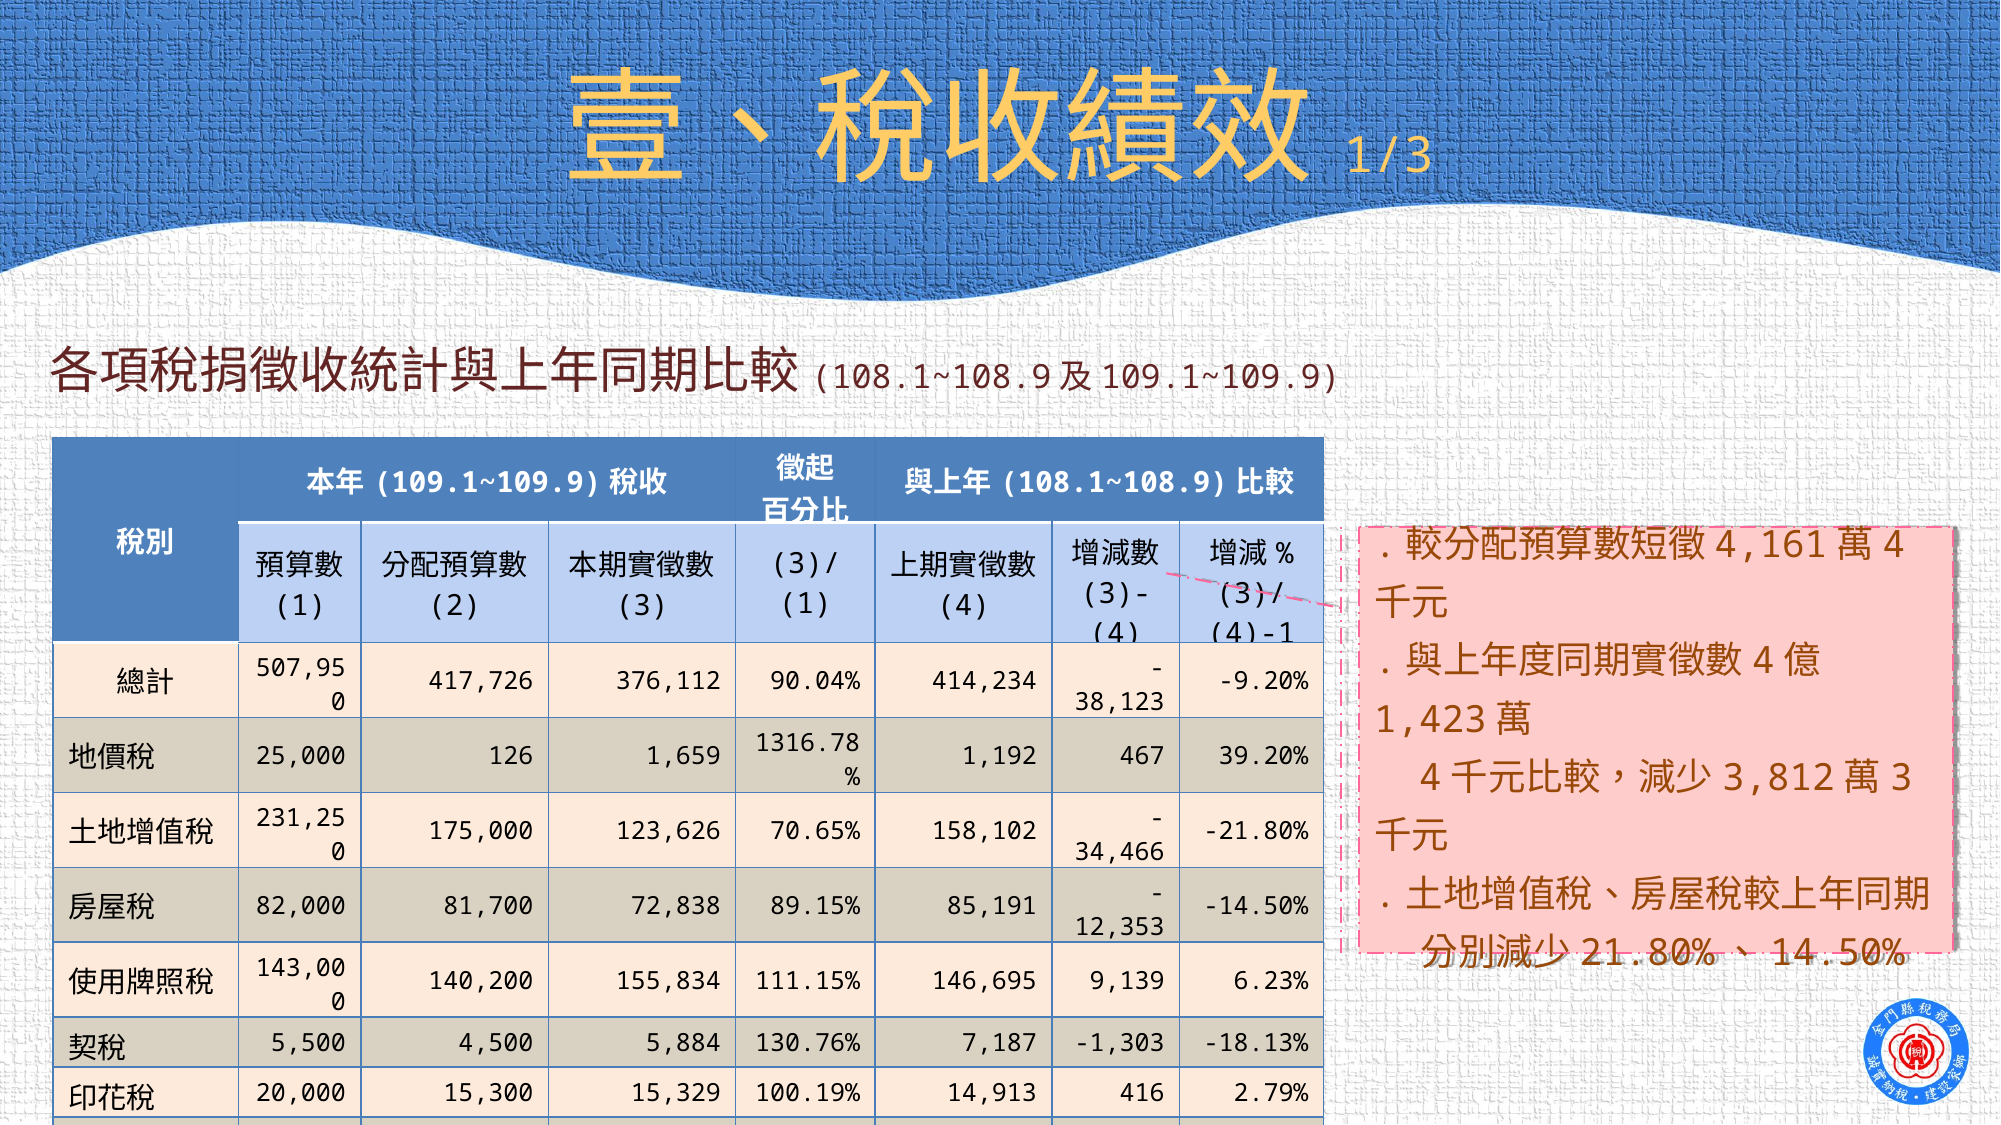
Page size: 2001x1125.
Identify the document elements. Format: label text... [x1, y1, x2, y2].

table_cell 契稅 [54, 1018, 238, 1066]
table_cell 90.04% [736, 643, 874, 717]
table_header 本年(109.1~109.9)稅收 [239, 438, 735, 521]
table_header 稅別 [54, 438, 238, 641]
table_cell 1,659 [549, 718, 735, 792]
table_cell -34,466 [1053, 793, 1179, 867]
table_cell 414,234 [876, 643, 1051, 717]
table_cell 房屋稅 [54, 868, 238, 941]
text_box 壹、稅收績效1/3 [0, 40, 2000, 205]
table_cell 15,300 [362, 1068, 548, 1116]
text_box 各項稅捐徵收統計與上年同期比較(108.1~108.9及109.1~109.9) [34, 330, 1519, 406]
table_cell 146,695 [876, 943, 1051, 1016]
table_cell 954 [876, 1118, 1051, 1125]
table_cell 使用牌照稅 [54, 943, 238, 1016]
table_cell 增減數 (3)-(4) [1053, 524, 1179, 642]
table_cell 預算數 (1) [239, 524, 360, 642]
table_cell 6.23% [1180, 943, 1323, 1016]
table_cell -2.29% [1180, 1118, 1323, 1125]
table_cell -21.80% [1180, 793, 1323, 867]
table_cell -18.13% [1180, 1018, 1323, 1066]
table_cell 416 [1053, 1068, 1179, 1116]
table_cell 932 [549, 1118, 735, 1125]
table_cell (3)/(1) [736, 524, 874, 642]
table_cell 9,139 [1053, 943, 1179, 1016]
table_cell 2.79% [1180, 1068, 1323, 1116]
table_cell 分配預算數 (2) [362, 524, 548, 642]
table_cell 4,500 [362, 1018, 548, 1066]
picture [0, 205, 2000, 1124]
picture [0, 0, 2000, 40]
table_cell 81,700 [362, 868, 548, 941]
table_cell 1316.78% [736, 718, 874, 792]
table_cell 175,000 [362, 793, 548, 867]
table_cell 123,626 [549, 793, 735, 867]
table_cell 100.19% [736, 1068, 874, 1116]
table_cell 本期實徵數 (3) [549, 524, 735, 642]
table_cell 89.15% [736, 868, 874, 941]
table_cell 72,838 [549, 868, 735, 941]
table_cell 417,726 [362, 643, 548, 717]
table_cell 85,191 [876, 868, 1051, 941]
text_box ․較分配預算數短徵4,161萬4千元 ․與上年度同期實徵數4億1,423萬 4千元比較，減少3,812萬3千元 ․土地增值稅、房屋稅較上年同期 分別減少21.80%、14.50% [1359, 527, 1953, 953]
table_header 與上年(108.1~108.9)比較 [876, 438, 1323, 521]
table_cell -38,123 [1053, 643, 1179, 717]
table_cell 7,187 [876, 1018, 1051, 1066]
table_cell 143,000 [239, 943, 360, 1016]
table_cell 25,000 [239, 718, 360, 792]
table_cell -9.20% [1180, 643, 1323, 717]
table_cell 上期實徵數 (4) [876, 524, 1051, 642]
table_cell 126 [362, 718, 548, 792]
table_cell 土地增值稅 [54, 793, 238, 867]
table_cell 111.15% [736, 943, 874, 1016]
table_cell 82,000 [239, 868, 360, 941]
table_cell 增減% (3)/(4)-1 [1180, 524, 1323, 642]
table_cell 1,200 [239, 1118, 360, 1125]
table_cell 900 [362, 1118, 548, 1125]
table_header 徵起 百分比 [736, 438, 874, 521]
table_cell 印花稅 [54, 1068, 238, 1116]
table_cell 155,834 [549, 943, 735, 1016]
table_cell 70.65% [736, 793, 874, 867]
table_cell 5,500 [239, 1018, 360, 1066]
table_cell 140,200 [362, 943, 548, 1016]
table_cell 467 [1053, 718, 1179, 792]
table_cell 20,000 [239, 1068, 360, 1116]
table_cell 1,192 [876, 718, 1051, 792]
table_cell 15,329 [549, 1068, 735, 1116]
table_cell 103.55% [736, 1118, 874, 1125]
table_cell 總計 [54, 644, 238, 717]
table_cell 231,250 [239, 793, 360, 867]
table_cell -14.50% [1180, 868, 1323, 941]
table_cell 娛樂稅 [54, 1118, 238, 1125]
table_cell 130.76% [736, 1018, 874, 1066]
table_cell -22 [1053, 1118, 1179, 1125]
table_cell 5,884 [549, 1018, 735, 1066]
table_cell 158,102 [876, 793, 1051, 867]
table_cell 14,913 [876, 1068, 1051, 1116]
table_cell 376,112 [549, 643, 735, 717]
table_cell -12,353 [1053, 868, 1179, 941]
table_cell 地價稅 [54, 718, 238, 792]
table_cell -1,303 [1053, 1018, 1179, 1066]
table_cell 39.20% [1180, 718, 1323, 792]
table_cell 507,950 [239, 643, 360, 717]
